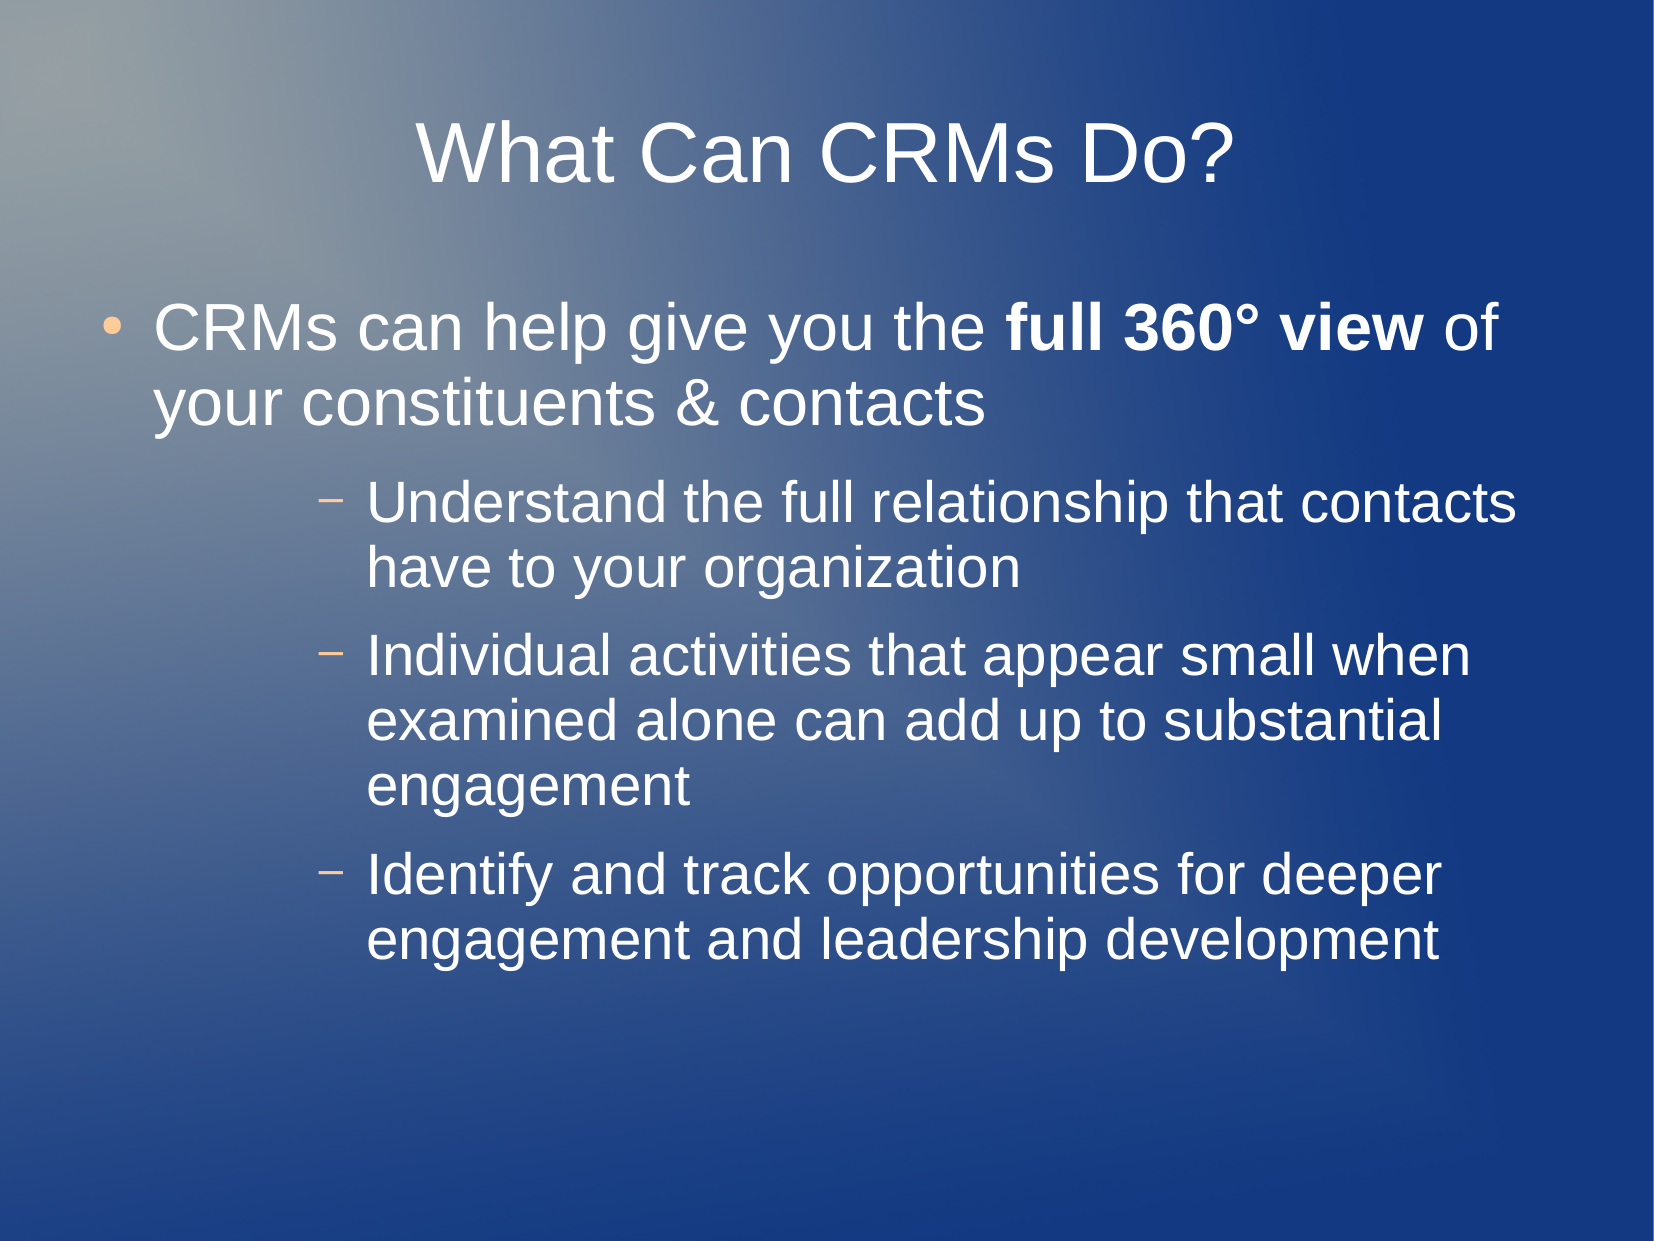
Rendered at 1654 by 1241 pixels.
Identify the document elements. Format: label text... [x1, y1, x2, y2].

picture [0, 0, 1654, 1241]
list CRMs can help give you the full 360° view of your constituents & contacts Understand the full relationship that contacts have to your organization Individual activities that appear small when examined alone can add up to substantial engagement Identify and track opportunities for deeper engagement and leadership development [82, 290, 1571, 1109]
title What Can CRMs Do? [82, 49, 1571, 257]
